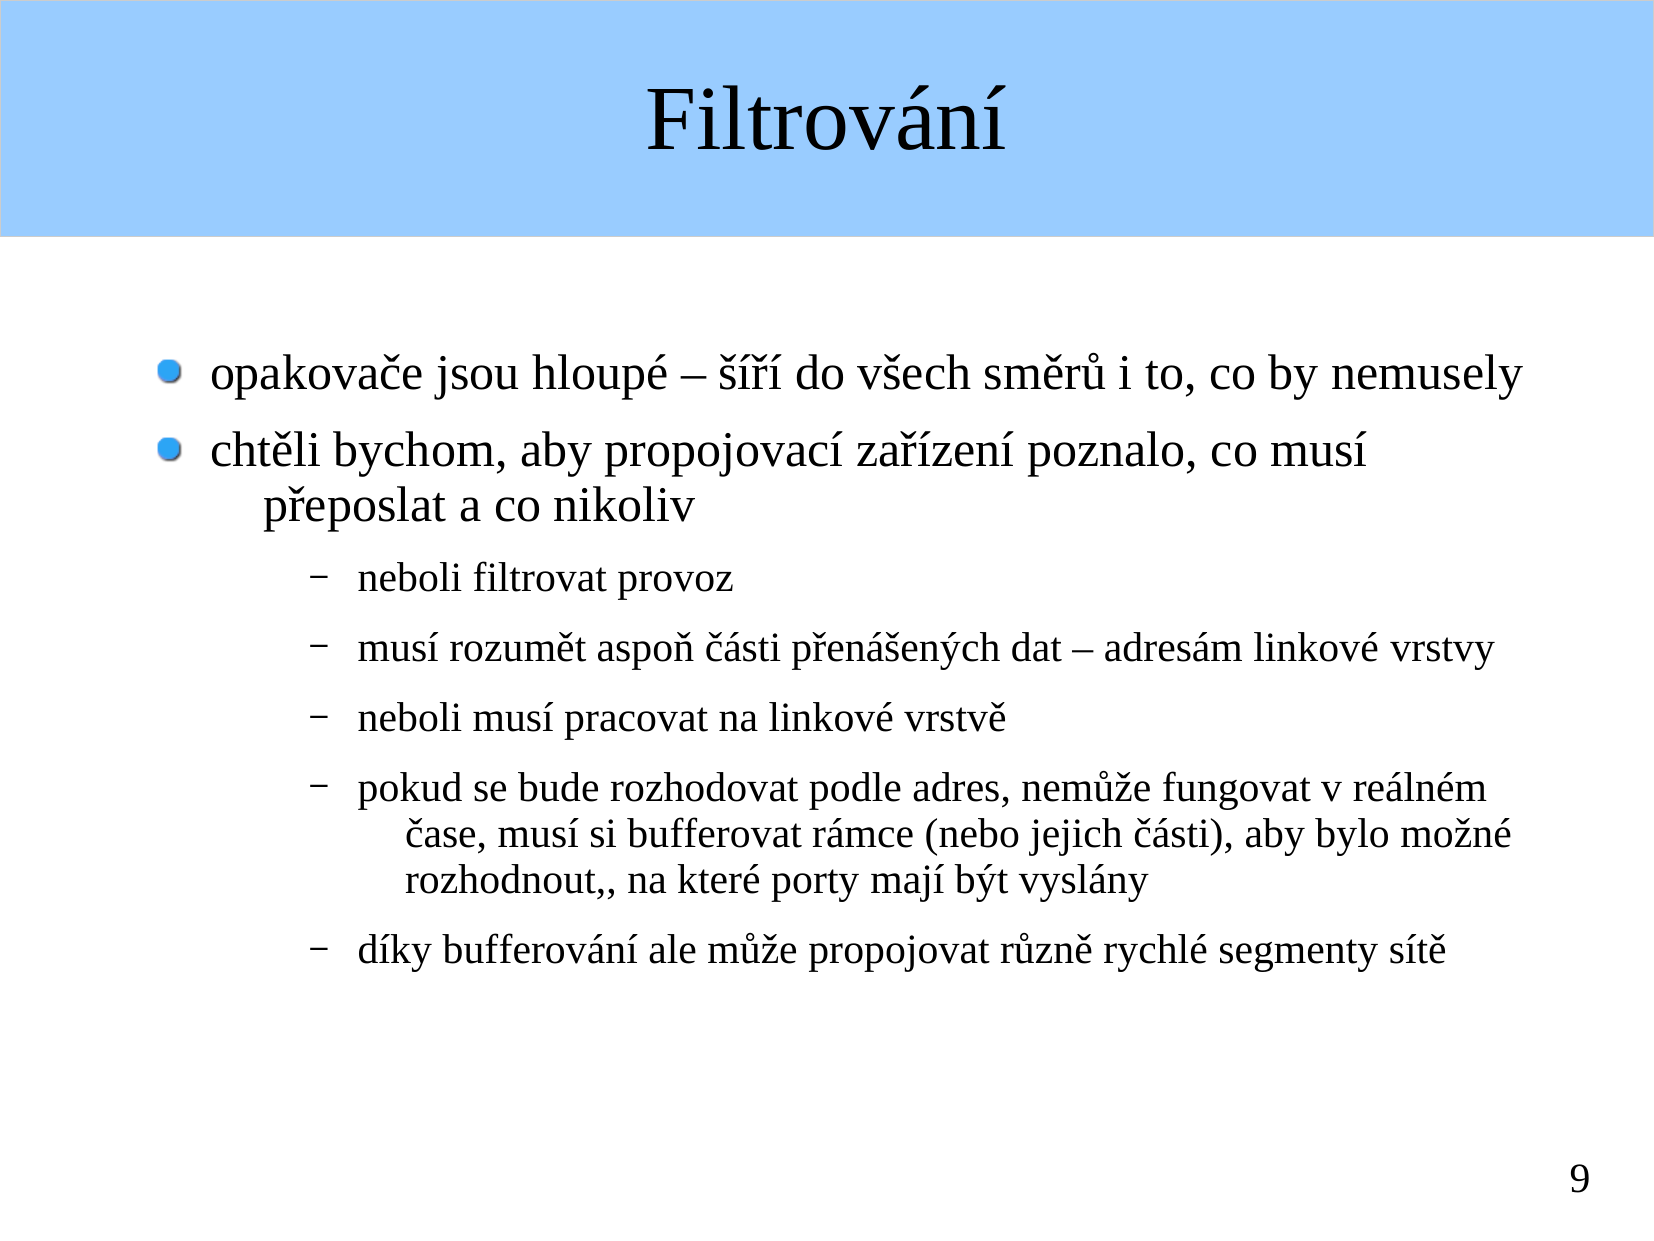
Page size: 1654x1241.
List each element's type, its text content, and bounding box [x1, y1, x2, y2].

list opakovače jsou hloupé – šíří do všech směrů i to, co by nemusely chtěli bychom, aby propojovací zařízení poznalo, co musí přeposlat a co nikoliv neboli filtrovat provoz musí rozumět aspoň části přenášených dat – adresám linkové vrstvy neboli musí pracovat na linkové vrstvě pokud se bude rozhodovat podle adres, nemůže fungovat v reálném čase, musí si bufferovat rámce (nebo jejich části), aby bylo možné rozhodnout,, na které porty mají být vyslány díky bufferování ale může propojovat různě rychlé segmenty sítě [121, 344, 1534, 1166]
title Filtrování [0, 0, 1654, 237]
